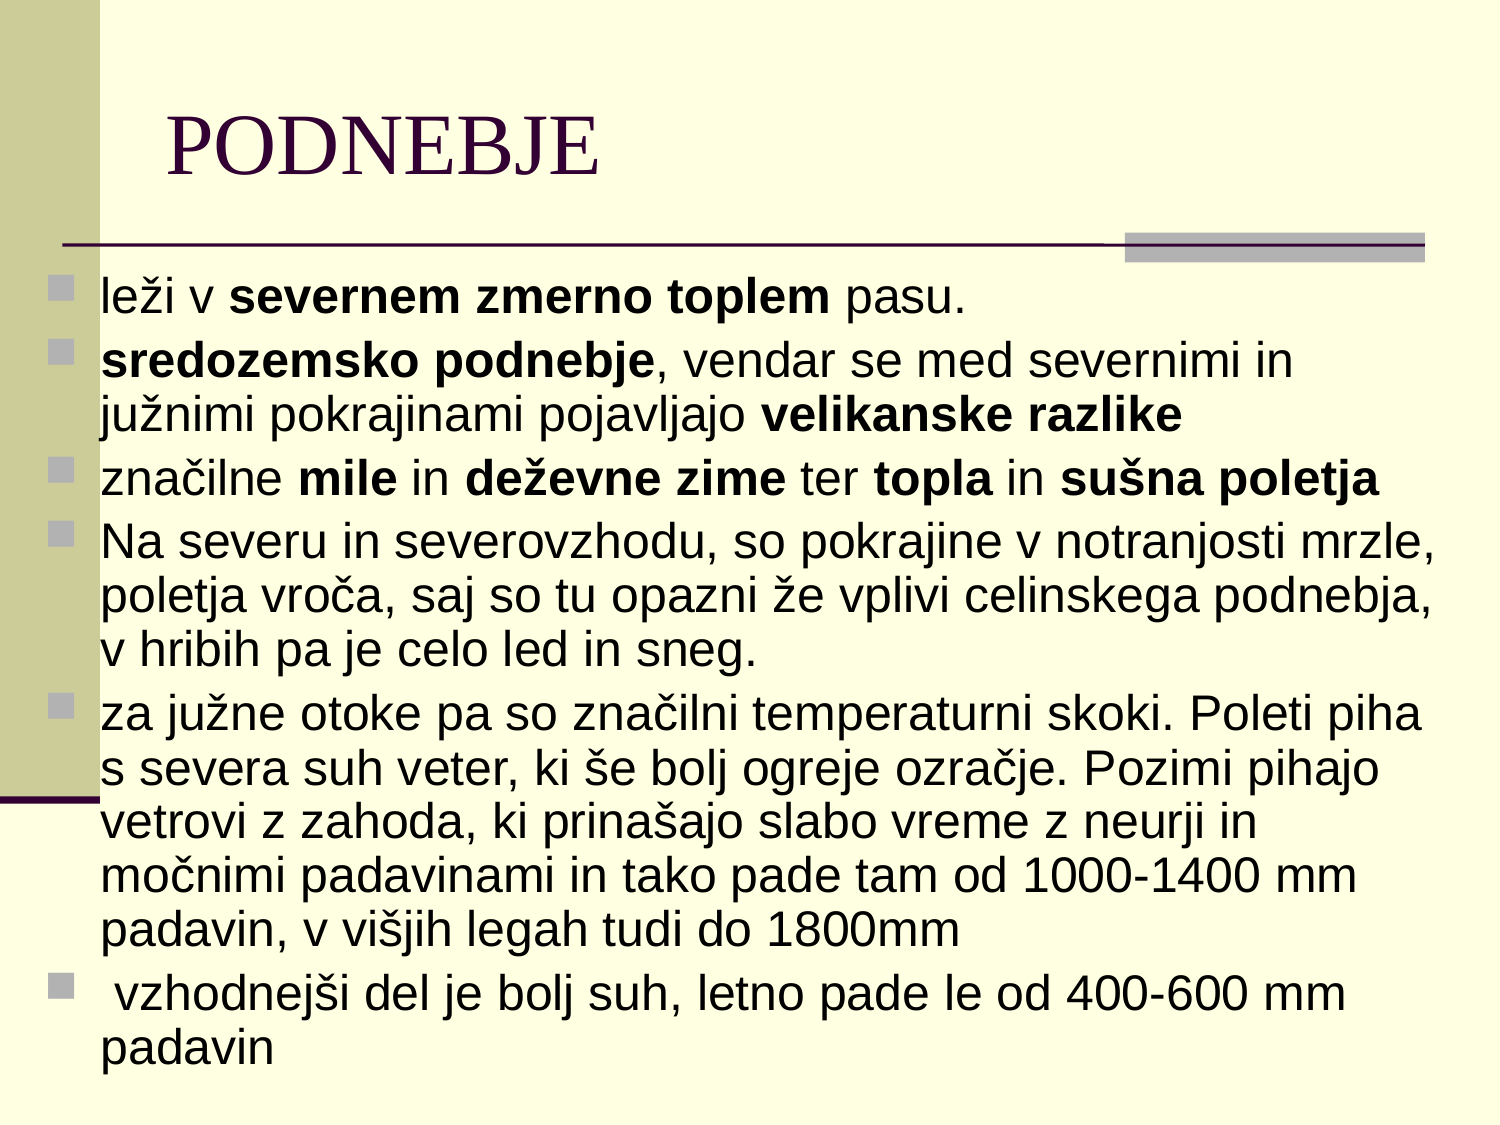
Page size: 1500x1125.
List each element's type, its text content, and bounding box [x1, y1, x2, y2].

title PODNEBJE [150, 45, 1425, 234]
list leži v severnem zmerno toplem pasu. sredozemsko podnebje, vendar se med severnimi in južnimi pokrajinami pojavljajo velikanske razlike značilne mile in deževne zime ter topla in sušna poletja Na severu in severovzhodu, so pokrajine v notranjosti mrzle, poletja vroča, saj so tu opazni že vplivi celinskega podnebja, v hribih pa je celo led in sneg. za južne otoke pa so značilni temperaturni skoki. Poleti piha s severa suh veter, ki še bolj ogreje ozračje. Pozimi pihajo vetrovi z zahoda, ki prinašajo slabo vreme z neurji in močnimi padavinami in tako pade tam od 1000-1400 mm padavin, v višjih legah tudi do 1800mm vzhodnejši del je bolj suh, letno pade le od 400-600 mm padavin [29, 262, 1465, 1125]
